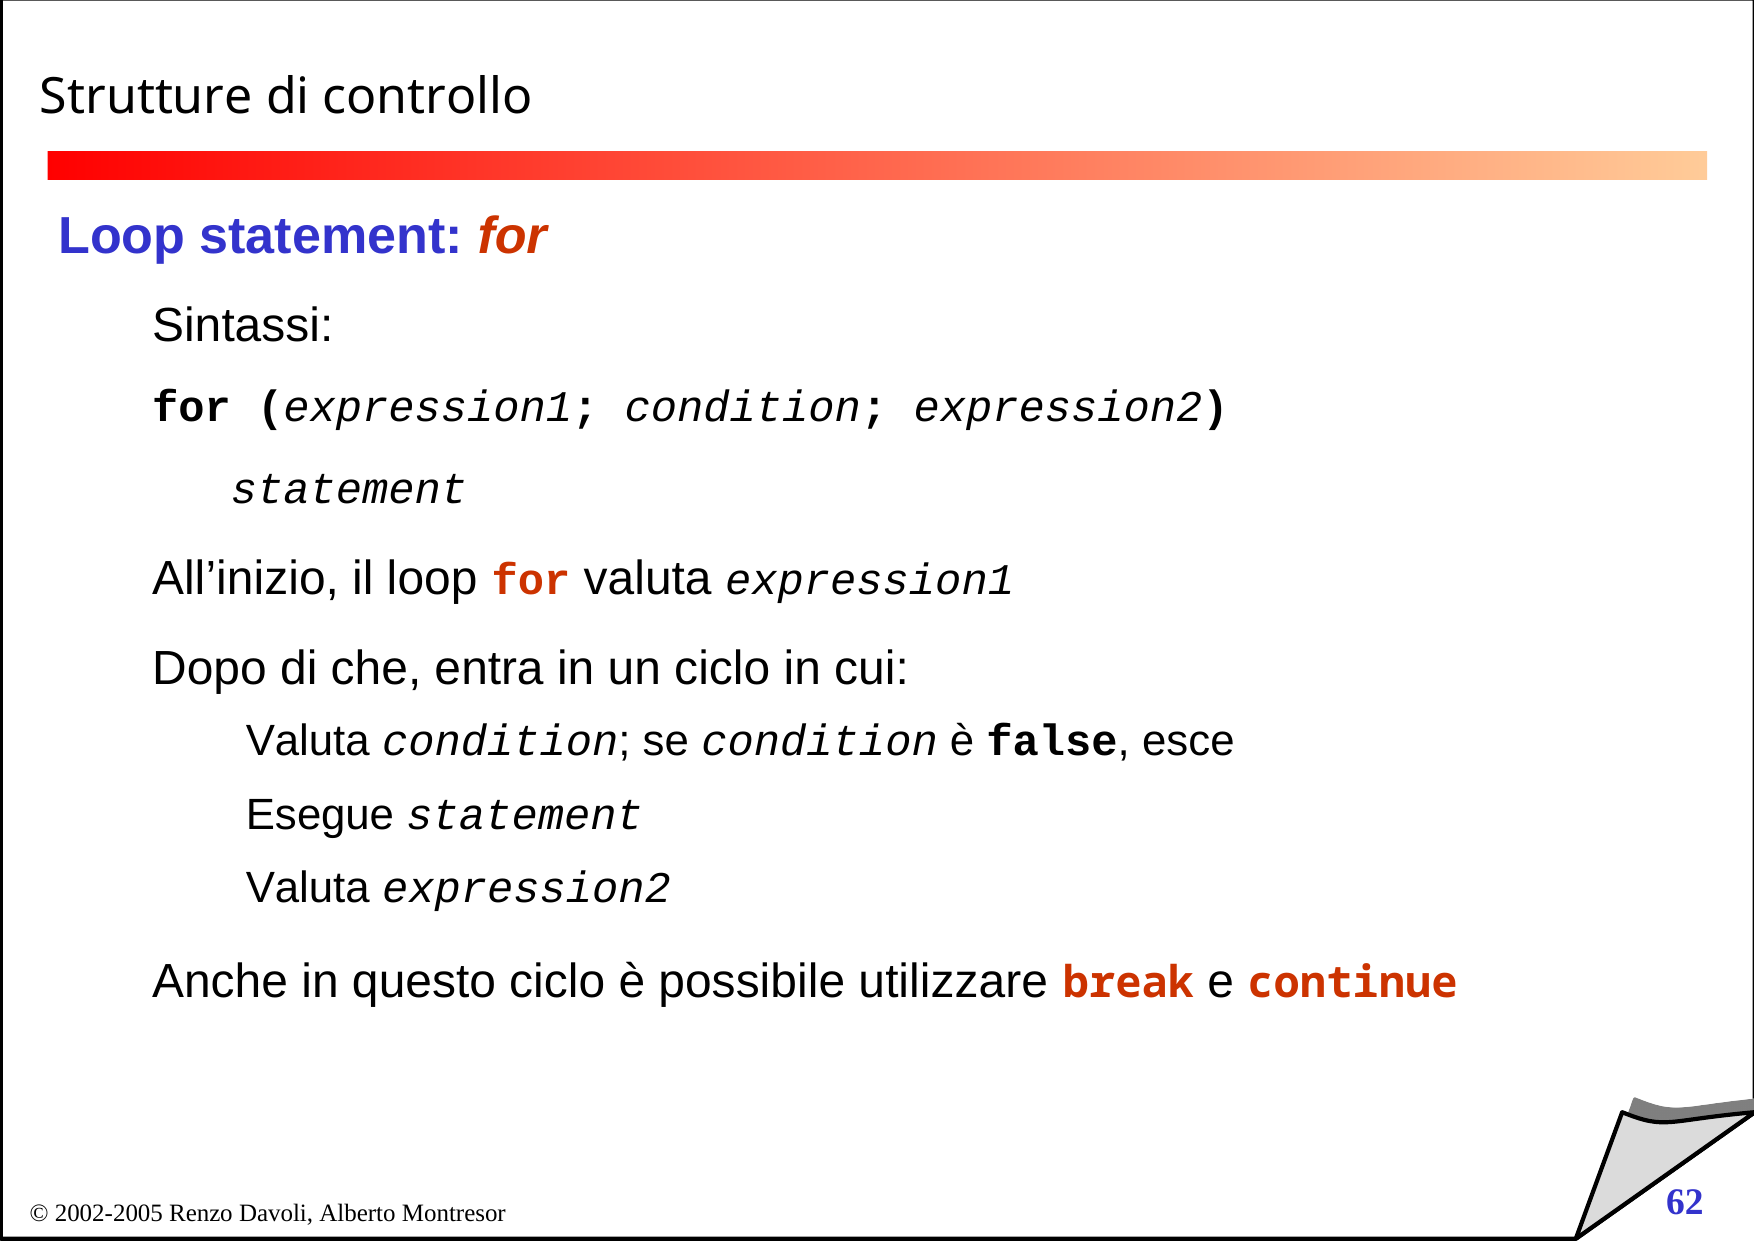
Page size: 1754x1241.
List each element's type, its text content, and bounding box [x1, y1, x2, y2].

title Strutture di controllo [40, 49, 1714, 144]
text_box main [750, 151, 754, 179]
list Loop statement: for Sintassi: for (expression1; condition; expression2) statement All’inizio, il loop for valuta expression1 Dopo di che, entra in un ciclo in cui: Valuta condition; se condition è false, esce Esegue statement Valuta expression2 Anche in questo ciclo è possibile utilizzare break e continue [58, 206, 1696, 1069]
